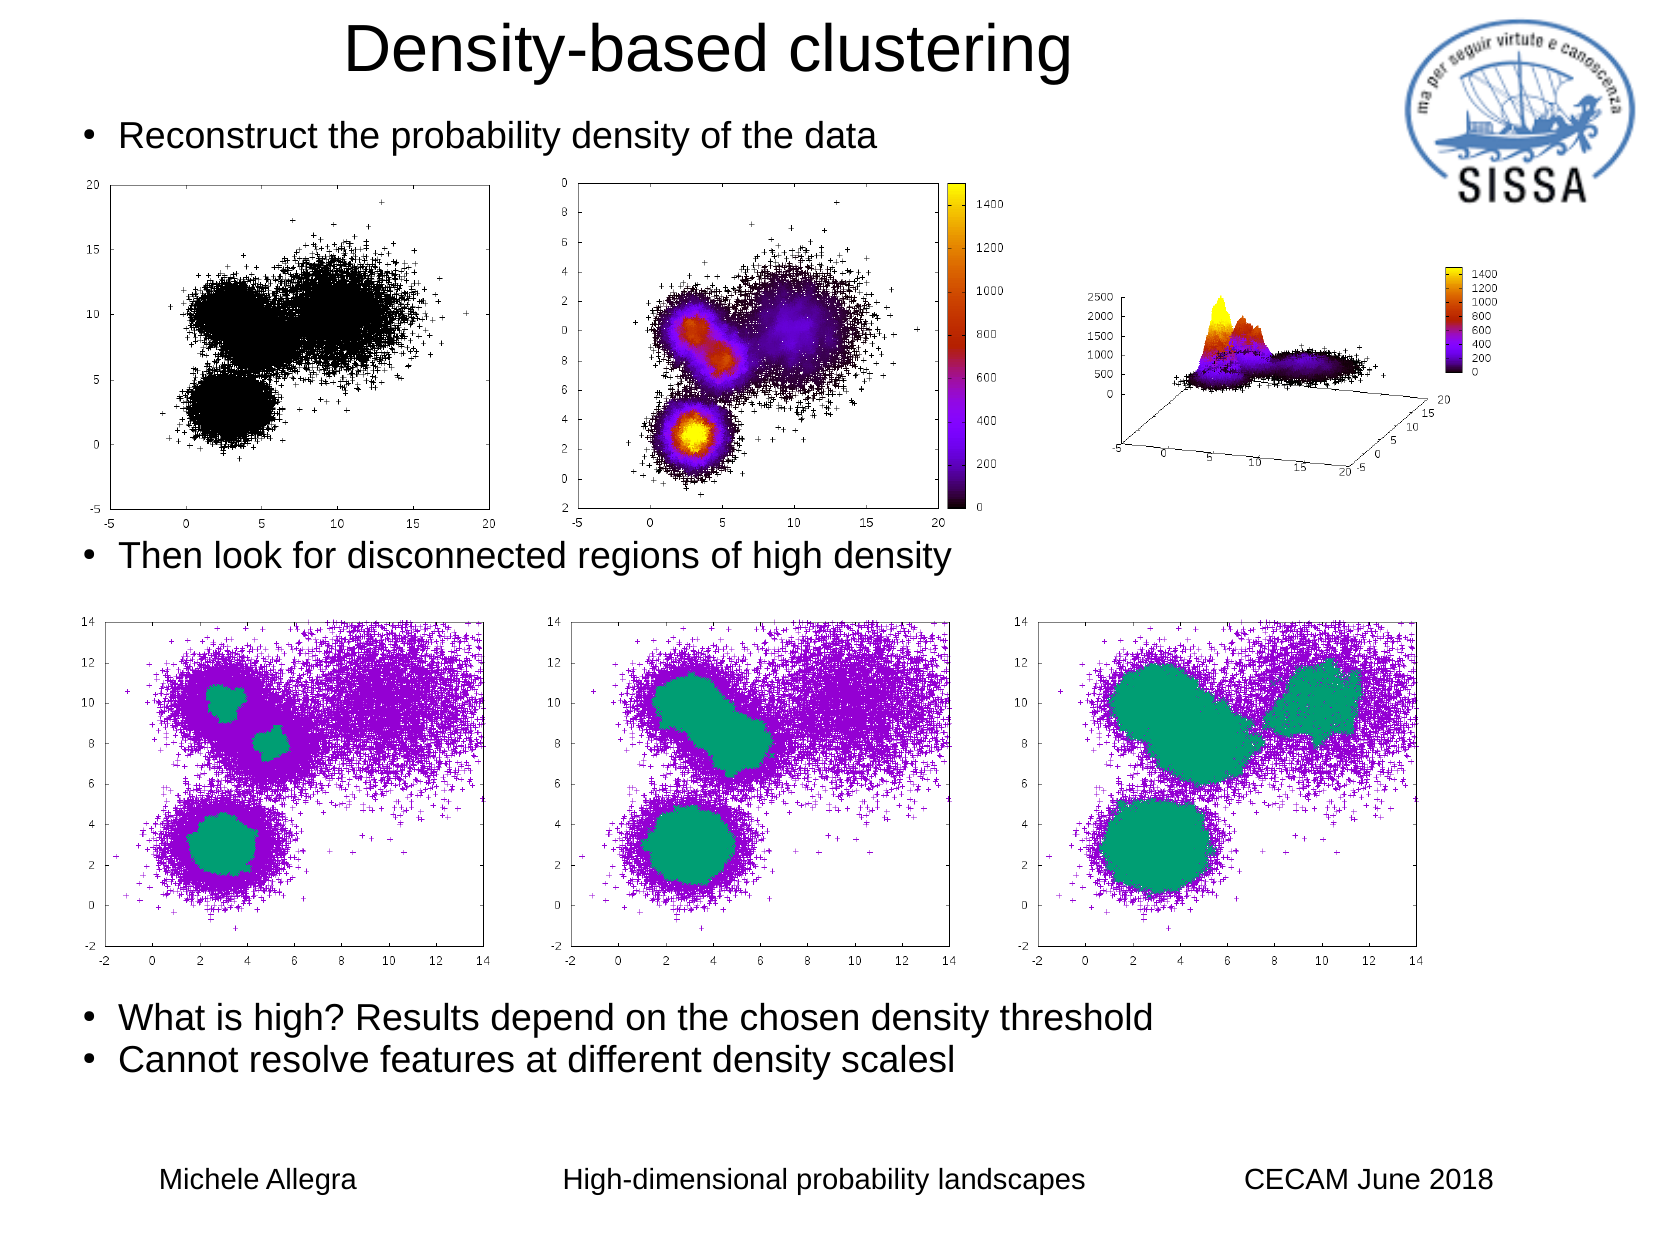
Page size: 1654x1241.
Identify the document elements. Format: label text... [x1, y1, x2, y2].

title Michele Allegra High-dimensional probability landscapes CECAM June 2018 [82, 1141, 1571, 1217]
picture [62, 606, 1489, 977]
subtitle Reconstruct the probability density of the data Then look for disconnected regions of high density What is high? Results depend on the chosen density threshold Cannot resolve features at different density scalesl [82, 114, 1571, 1123]
picture [67, 167, 1029, 539]
picture [1045, 16, 1652, 526]
title Density-based clustering [82, 0, 1335, 100]
